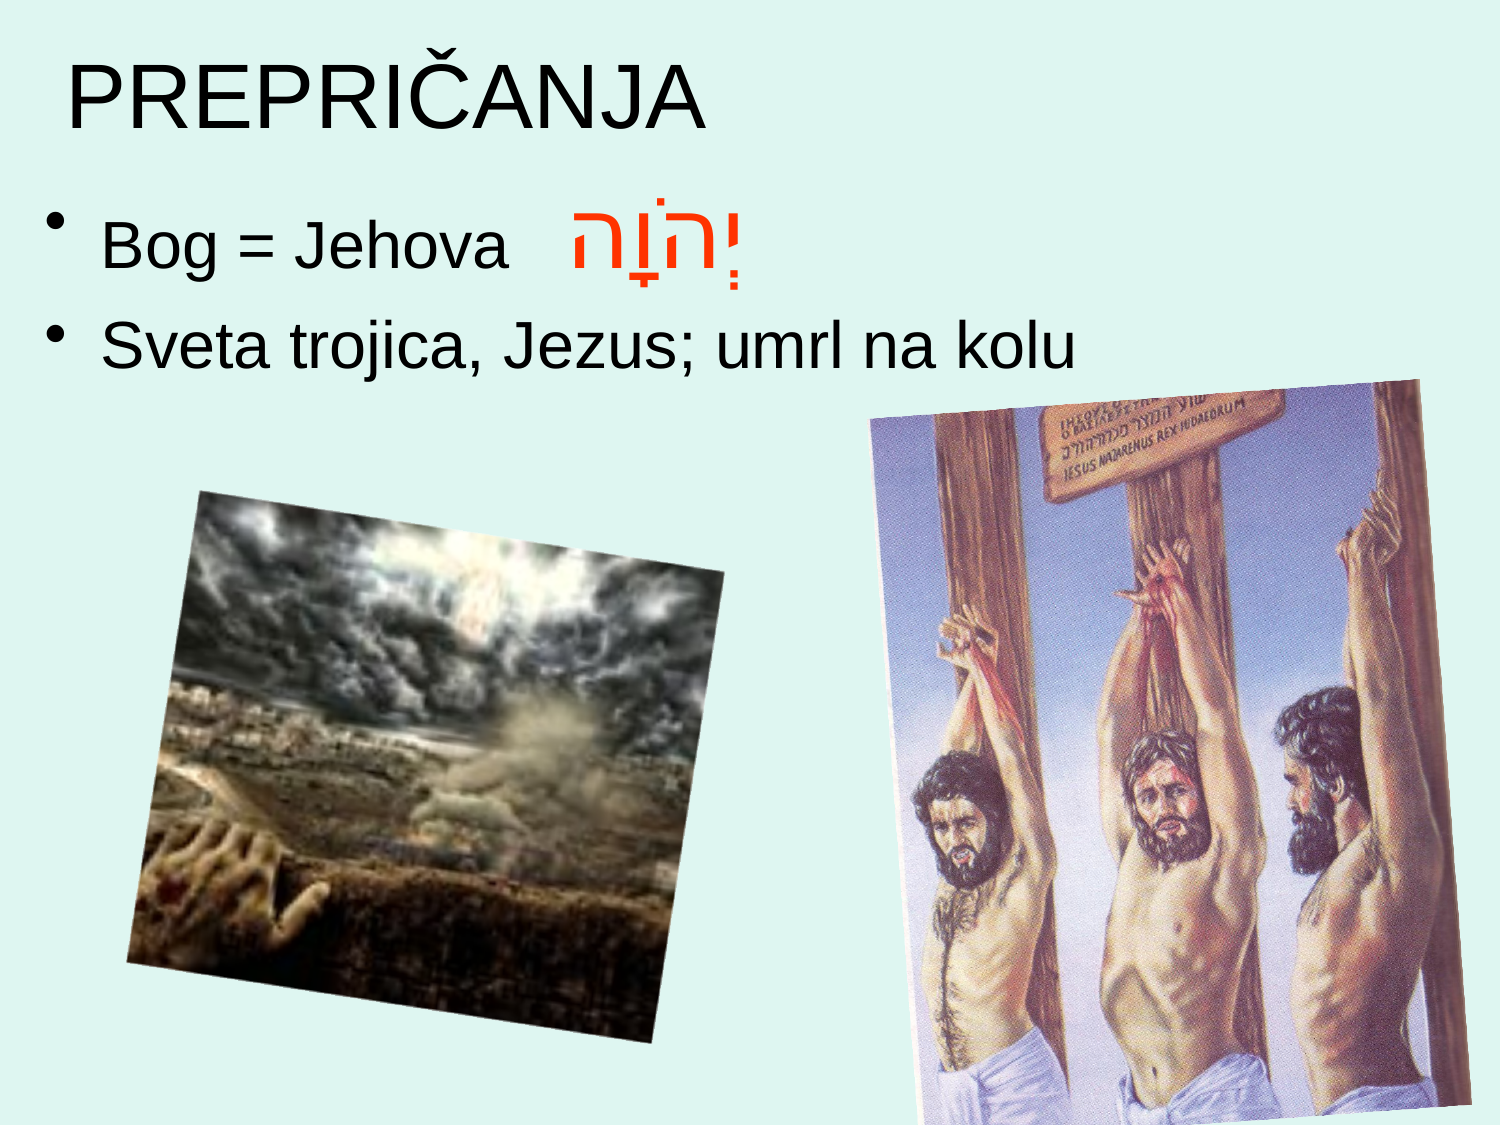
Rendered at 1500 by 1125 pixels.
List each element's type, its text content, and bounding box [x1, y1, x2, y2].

list Bog = Jehova יְהֹוָה Sveta trojica, Jezus; umrl na kolu [29, 160, 1317, 421]
picture [125, 489, 725, 1044]
picture [866, 378, 1472, 1125]
title PREPRIČANJA [0, 0, 774, 185]
